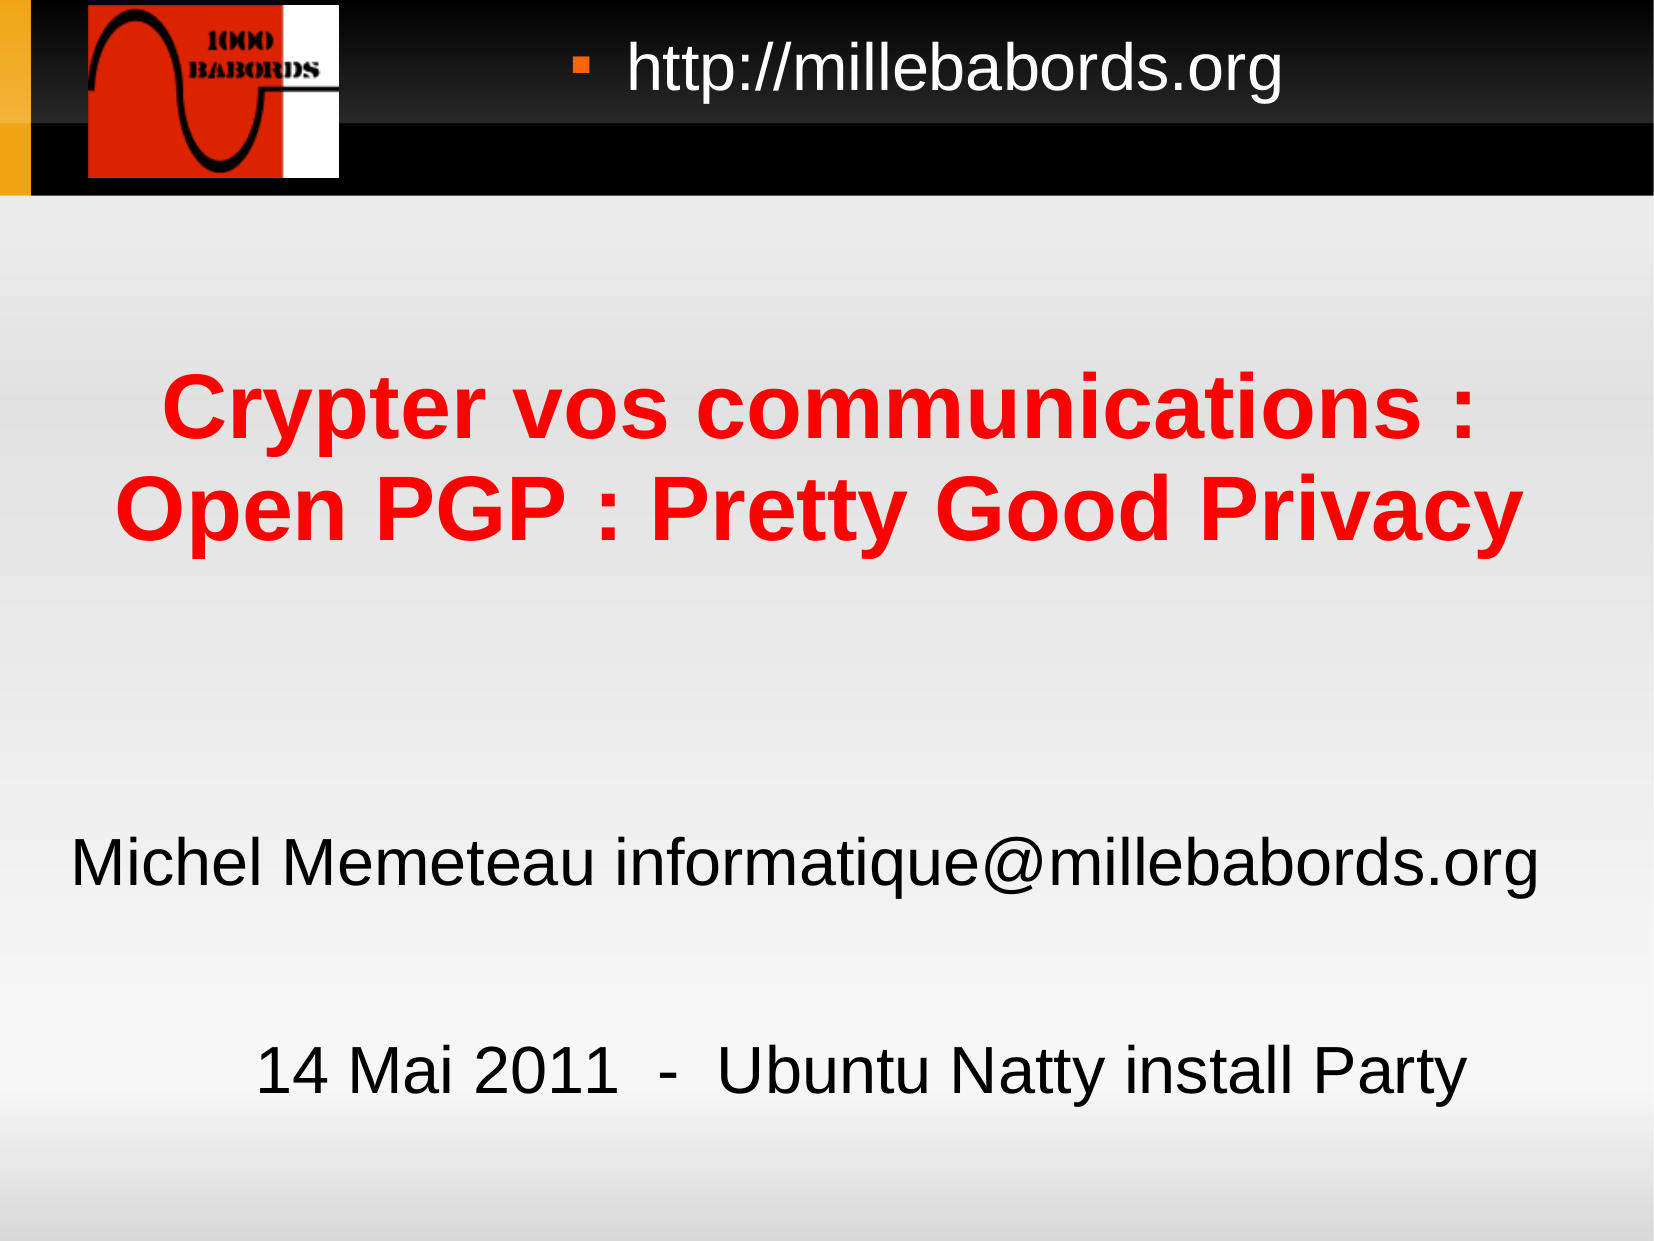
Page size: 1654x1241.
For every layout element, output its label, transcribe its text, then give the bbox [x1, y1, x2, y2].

list Michel Memeteau informatique@millebabords.org [0, 824, 1595, 1004]
title Crypter vos communications : Open PGP : Pretty Good Privacy [76, 354, 1565, 562]
picture [0, 0, 1654, 1241]
list http://millebabords.org [555, 29, 1359, 209]
list 14 Mai 2011 - Ubuntu Natty install Party [29, 1033, 1625, 1213]
